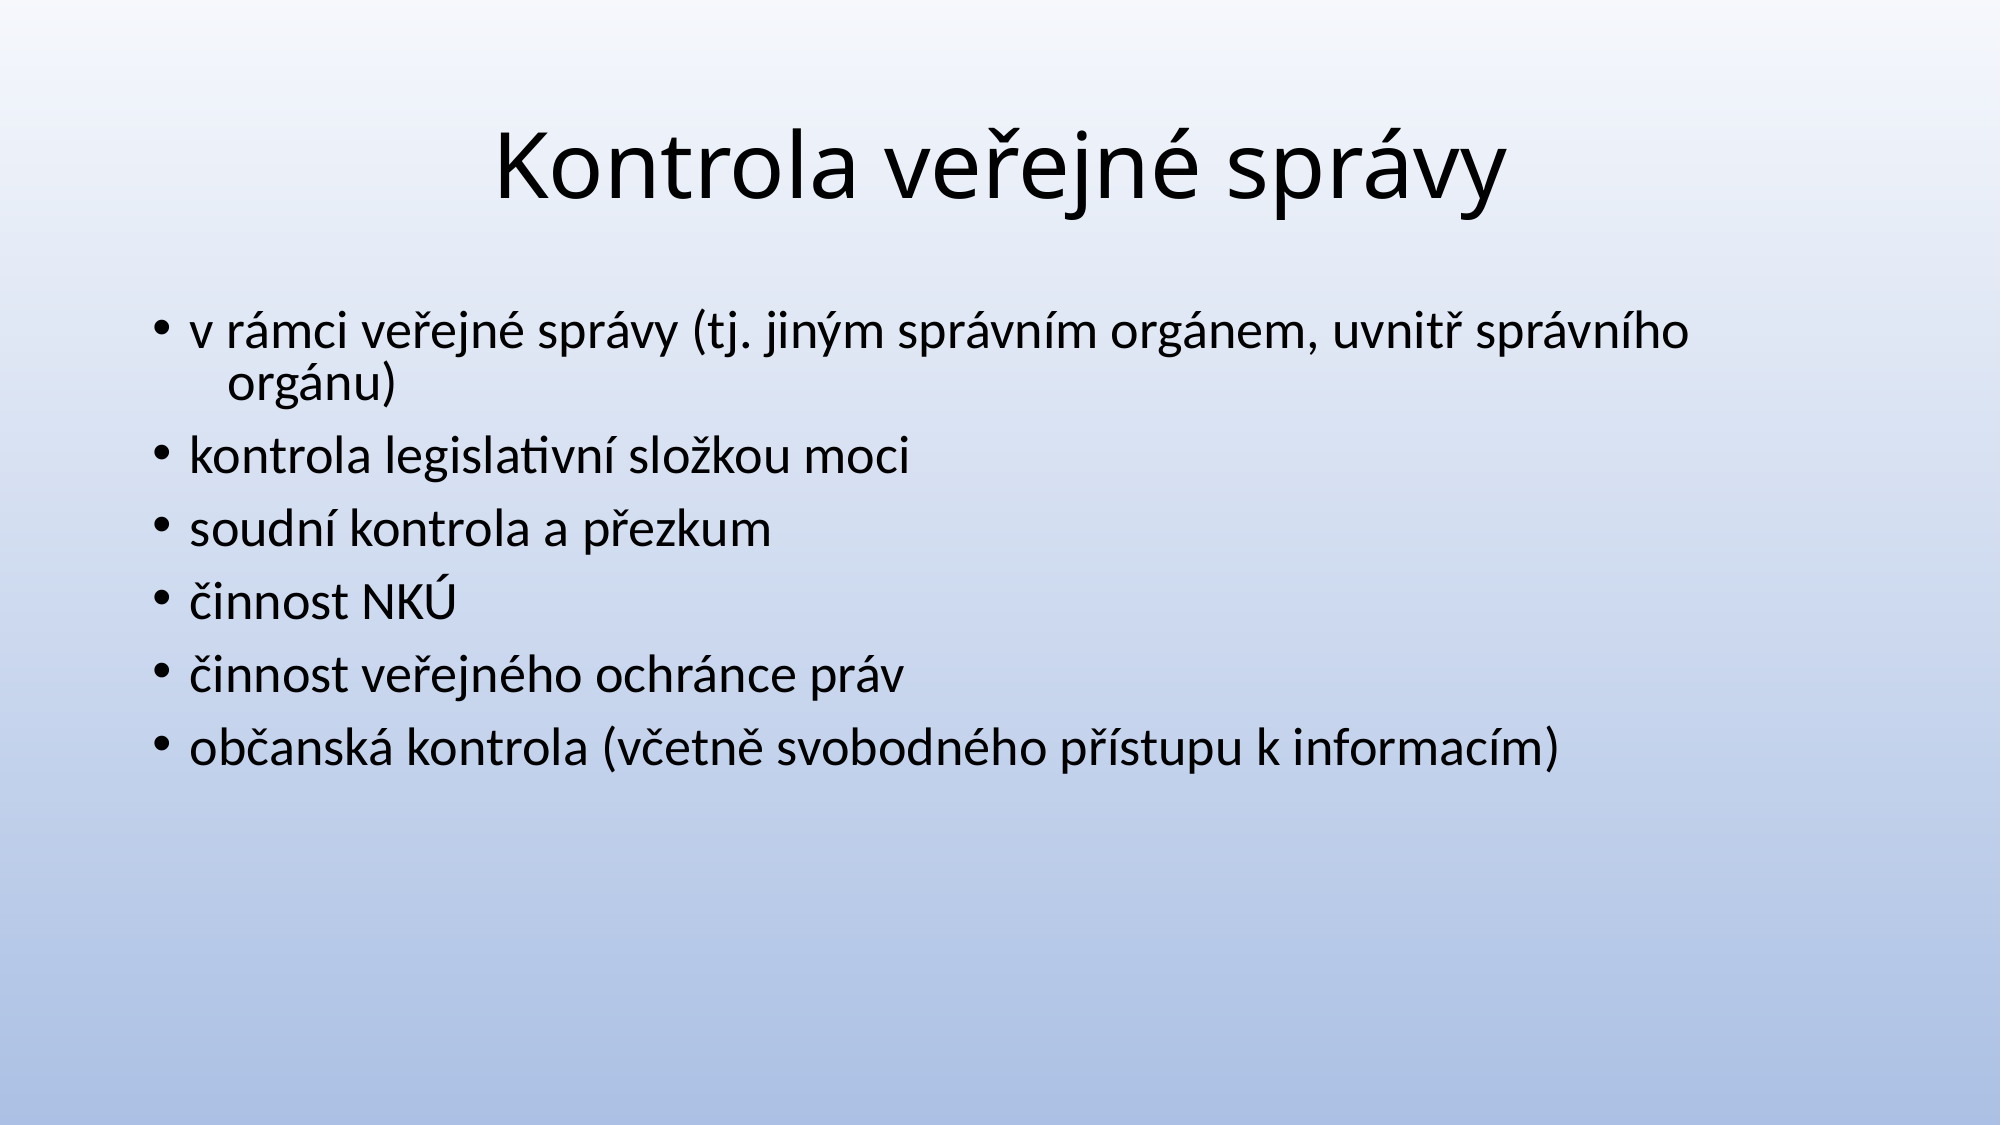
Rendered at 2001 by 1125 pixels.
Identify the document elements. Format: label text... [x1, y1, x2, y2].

title Kontrola veřejné správy [137, 59, 1863, 278]
list v rámci veřejné správy (tj. jiným správním orgánem, uvnitř správního orgánu) kontrola legislativní složkou moci soudní kontrola a přezkum činnost NKÚ činnost veřejného ochránce práv občanská kontrola (včetně svobodného přístupu k informacím) [137, 299, 1825, 1066]
